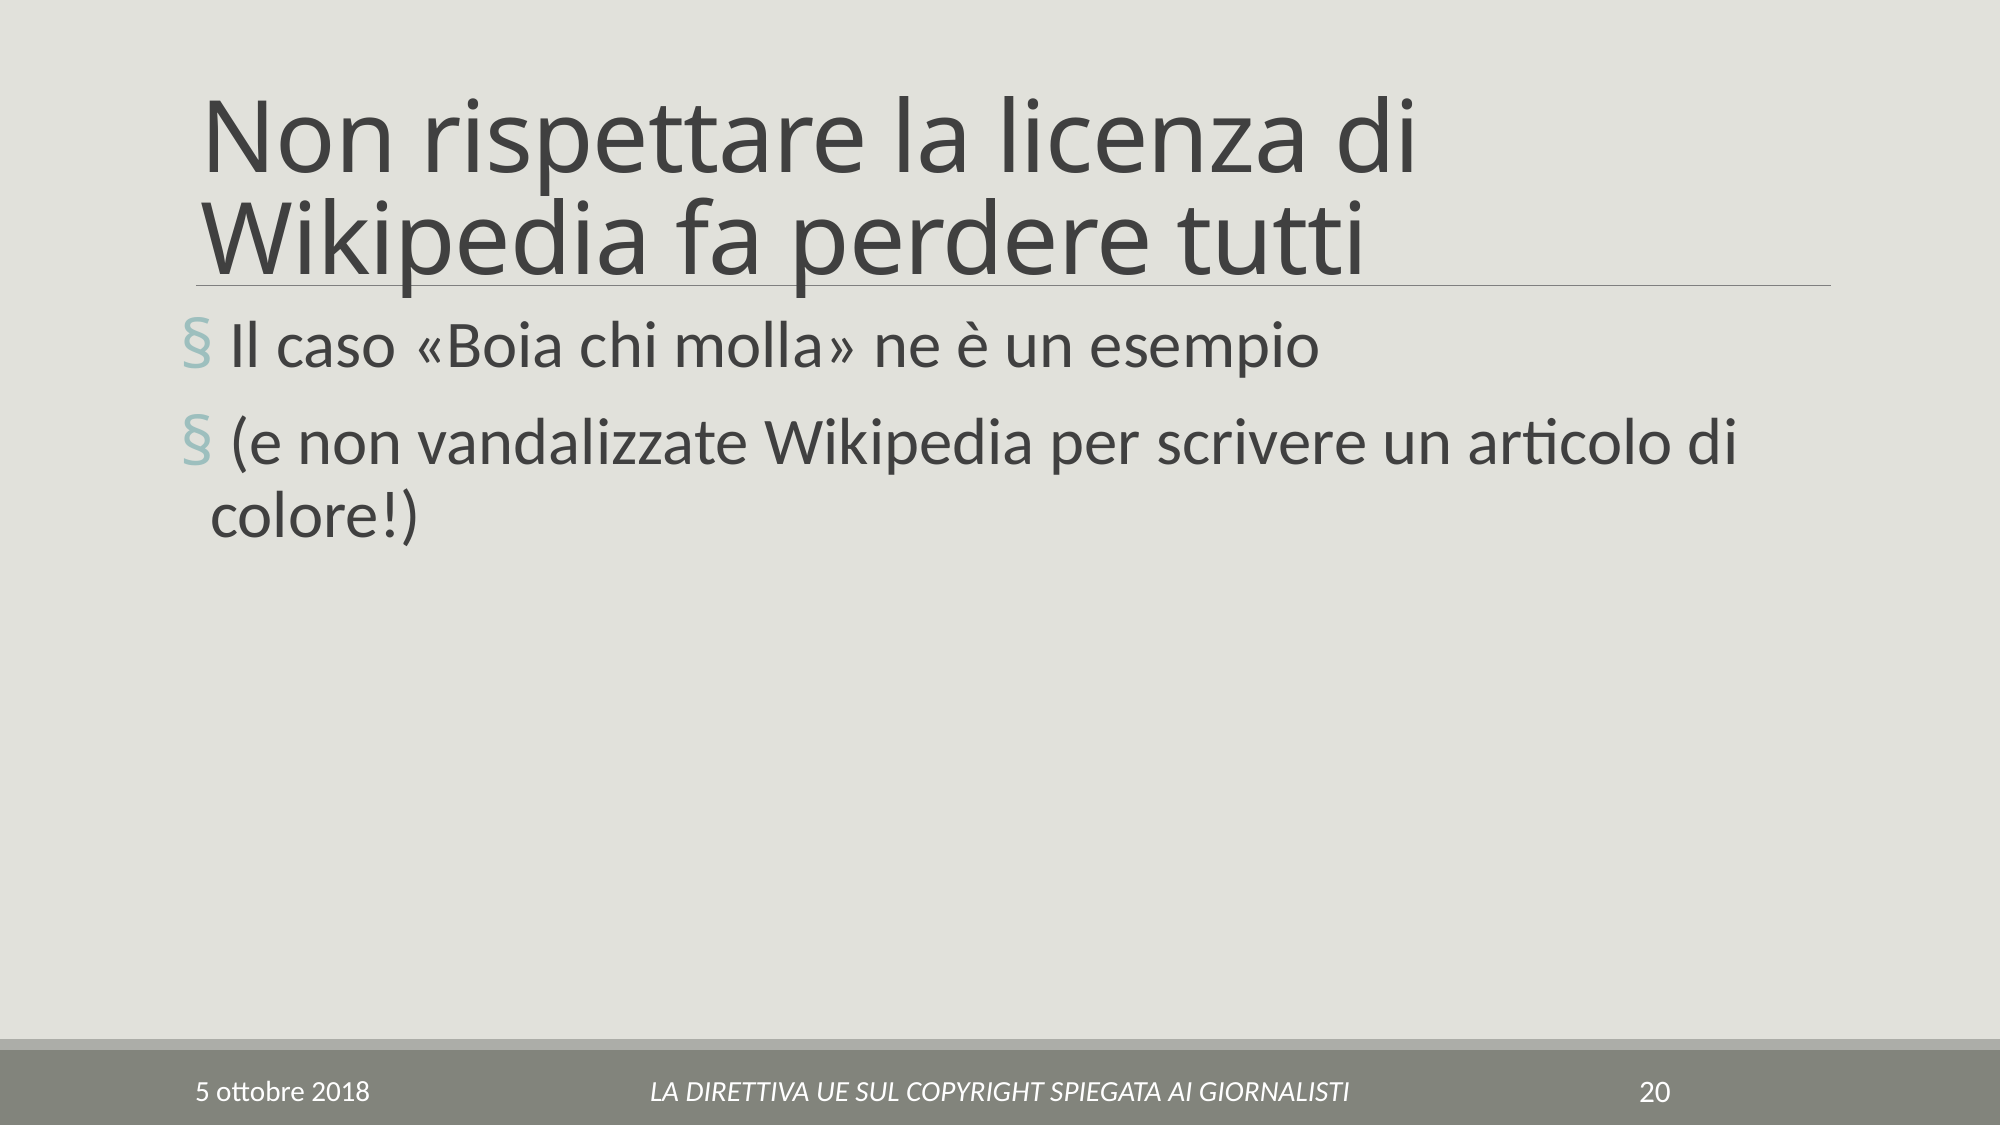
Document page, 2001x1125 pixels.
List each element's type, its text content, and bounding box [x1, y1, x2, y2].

title Non rispettare la licenza di Wikipedia fa perdere tutti [185, 64, 1836, 303]
text_box 20 [1624, 1059, 1840, 1120]
list Il caso «Boia chi molla» ne è un esempio (e non vandalizzate Wikipedia per scrivere un articolo di colore!) [180, 302, 1831, 963]
text_box La direttiva Ue sul copyright spiegata ai giornalisti [604, 1059, 1396, 1120]
text_box 5 ottobre 2018 [180, 1059, 586, 1120]
